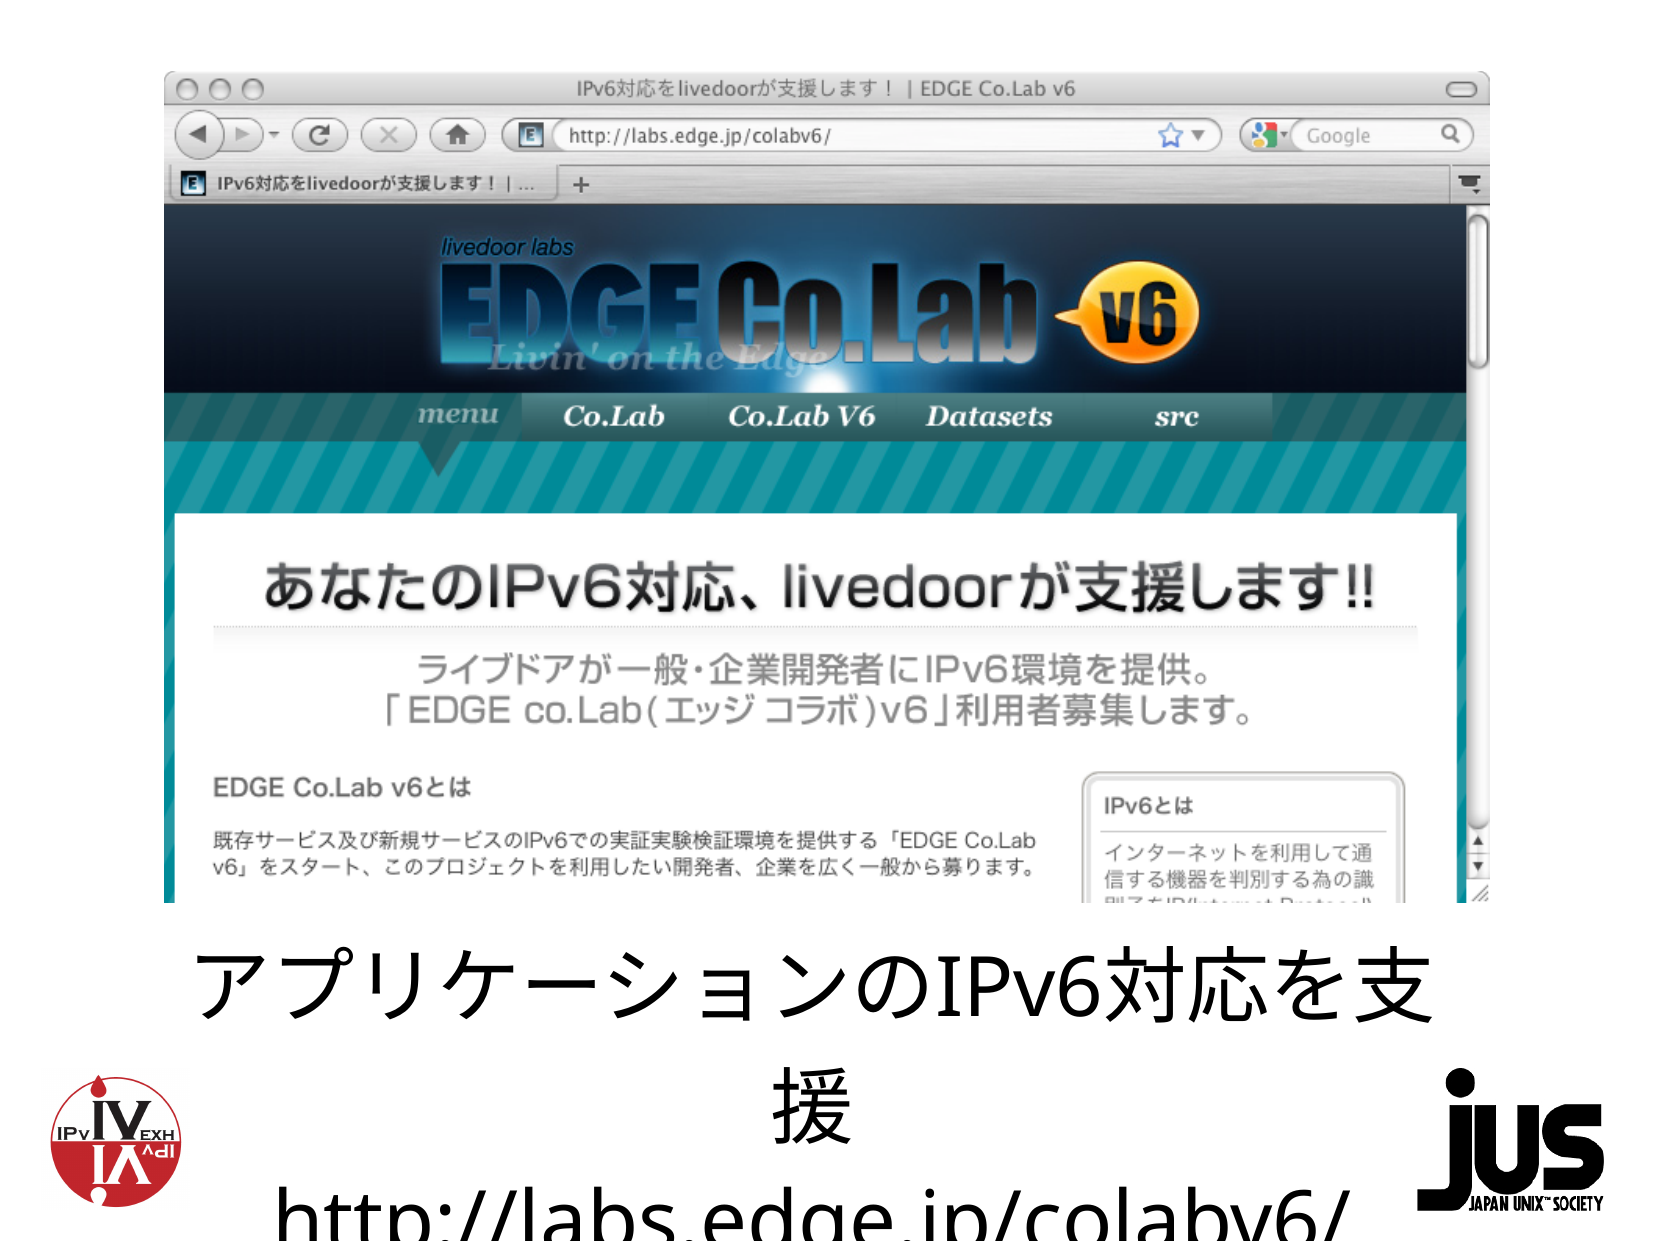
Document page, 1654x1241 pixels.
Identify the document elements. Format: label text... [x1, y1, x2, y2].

picture [164, 71, 1490, 903]
picture [1417, 1068, 1604, 1211]
subtitle EDGE Co.lab v6 アプリケーションのIPv6対応を支援 http://labs.edge.jp/colabv6/ [177, 905, 1447, 1175]
picture [41, 1068, 190, 1210]
